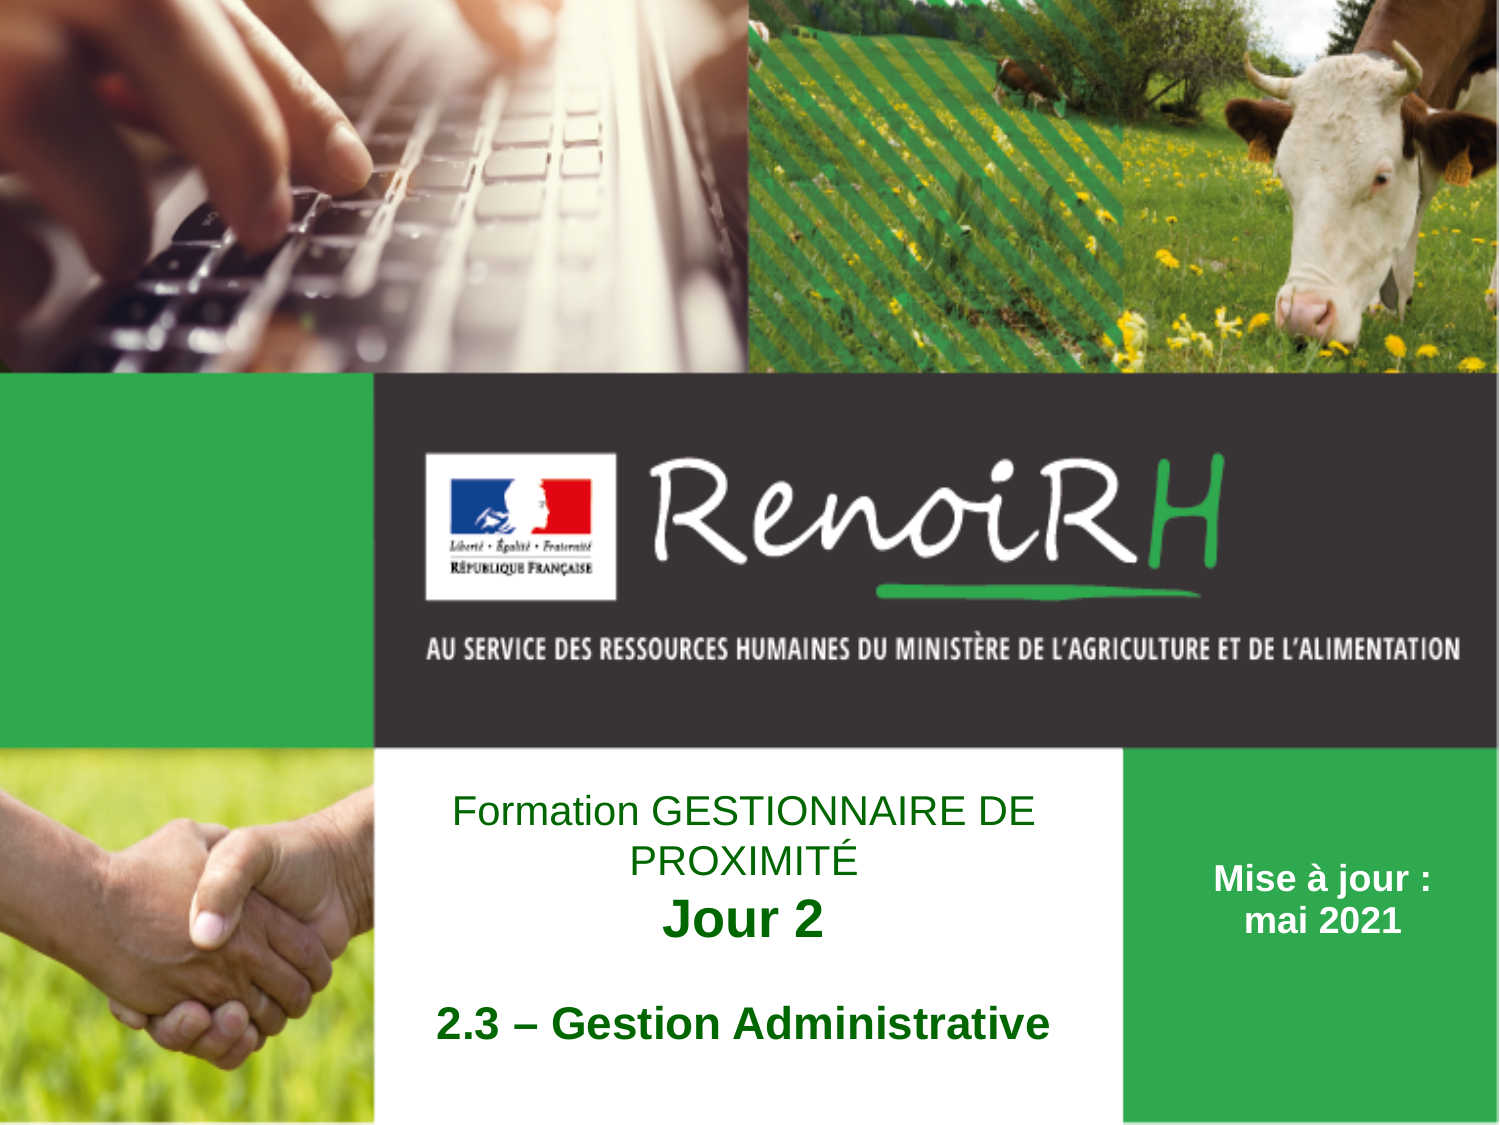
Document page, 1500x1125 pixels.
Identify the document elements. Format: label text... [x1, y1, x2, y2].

text_box Formation GESTIONNAIRE DE PROXIMITÉ Jour 2 2.3 – Gestion Administrative [377, 776, 1111, 1113]
picture [0, 0, 1499, 1125]
text_box Mise à jour : mai 2021 [1169, 850, 1477, 957]
